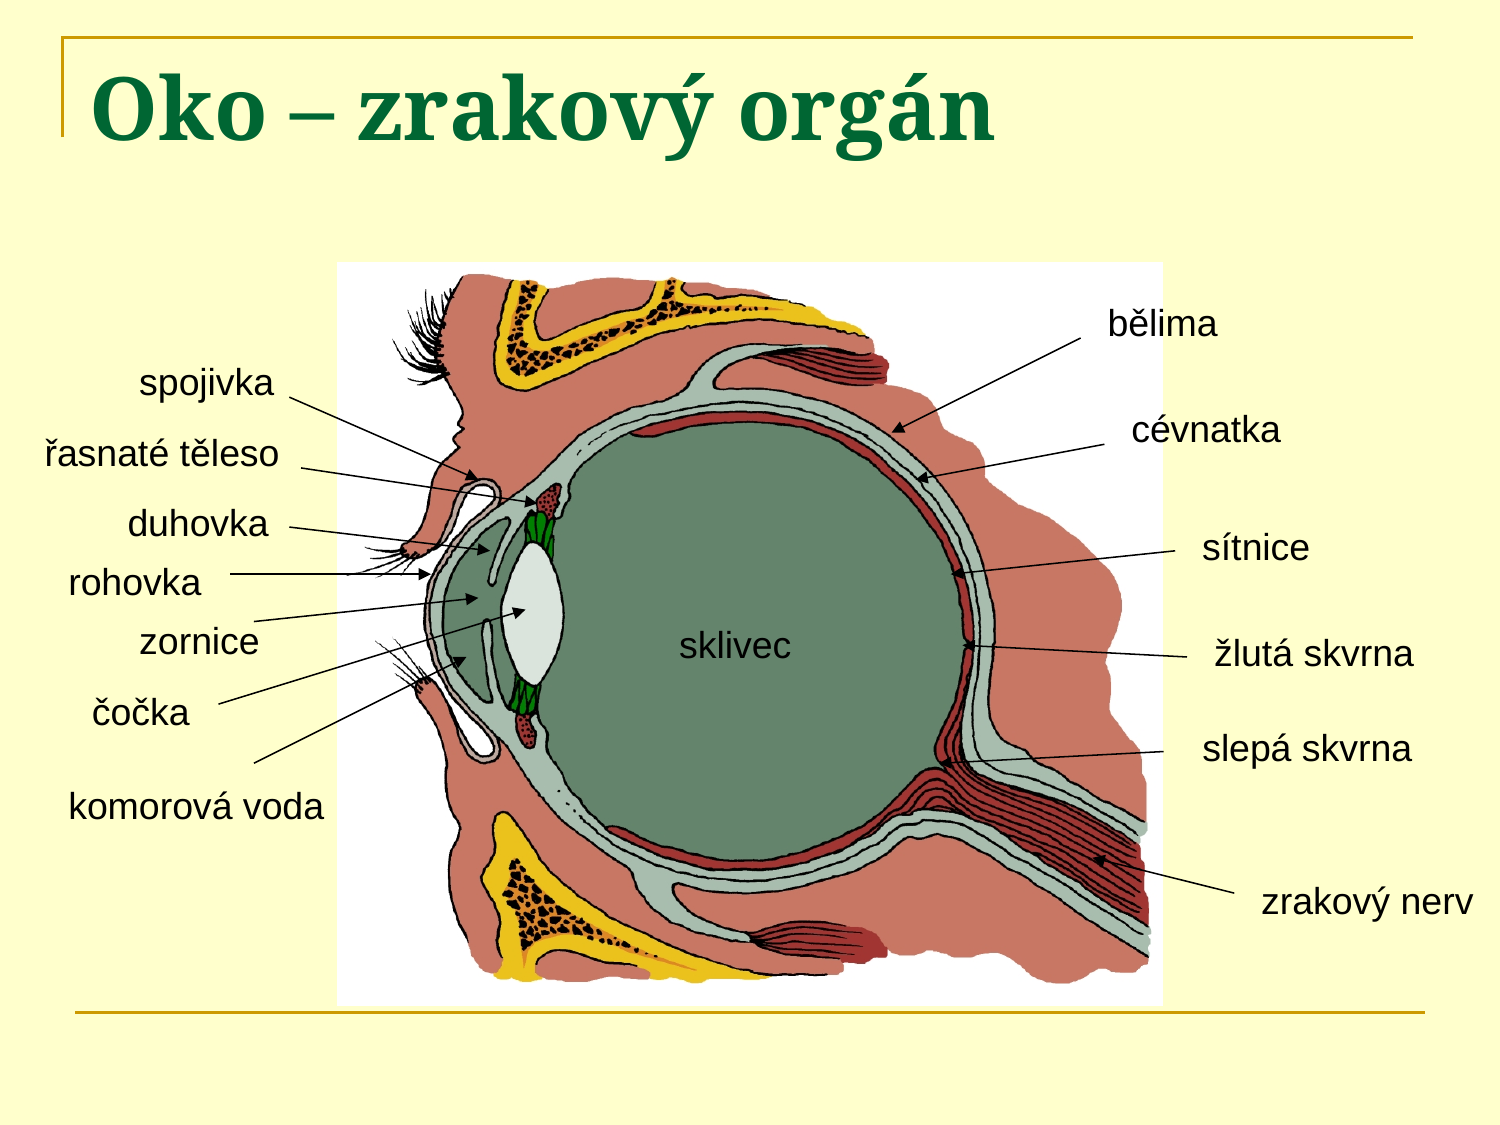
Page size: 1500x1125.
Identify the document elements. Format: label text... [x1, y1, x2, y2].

text_box cévnatka [1116, 397, 1297, 458]
text_box zrakový nerv [1246, 869, 1489, 930]
text_box slepá skvrna [1187, 716, 1428, 777]
text_box žlutá skvrna [1199, 621, 1429, 683]
text_box duhovka [112, 491, 284, 553]
title Oko – zrakový orgán [75, 45, 1426, 233]
text_box bělima [1092, 290, 1233, 352]
picture [337, 262, 1163, 1006]
text_box sítnice [1187, 515, 1326, 576]
text_box spojivka [124, 349, 290, 411]
text_box sklivec [664, 612, 807, 674]
text_box řasnaté těleso [29, 420, 295, 482]
text_box rohovka [53, 550, 217, 612]
text_box zornice [124, 609, 275, 671]
text_box komorová voda [53, 774, 340, 836]
text_box čočka [77, 680, 205, 742]
